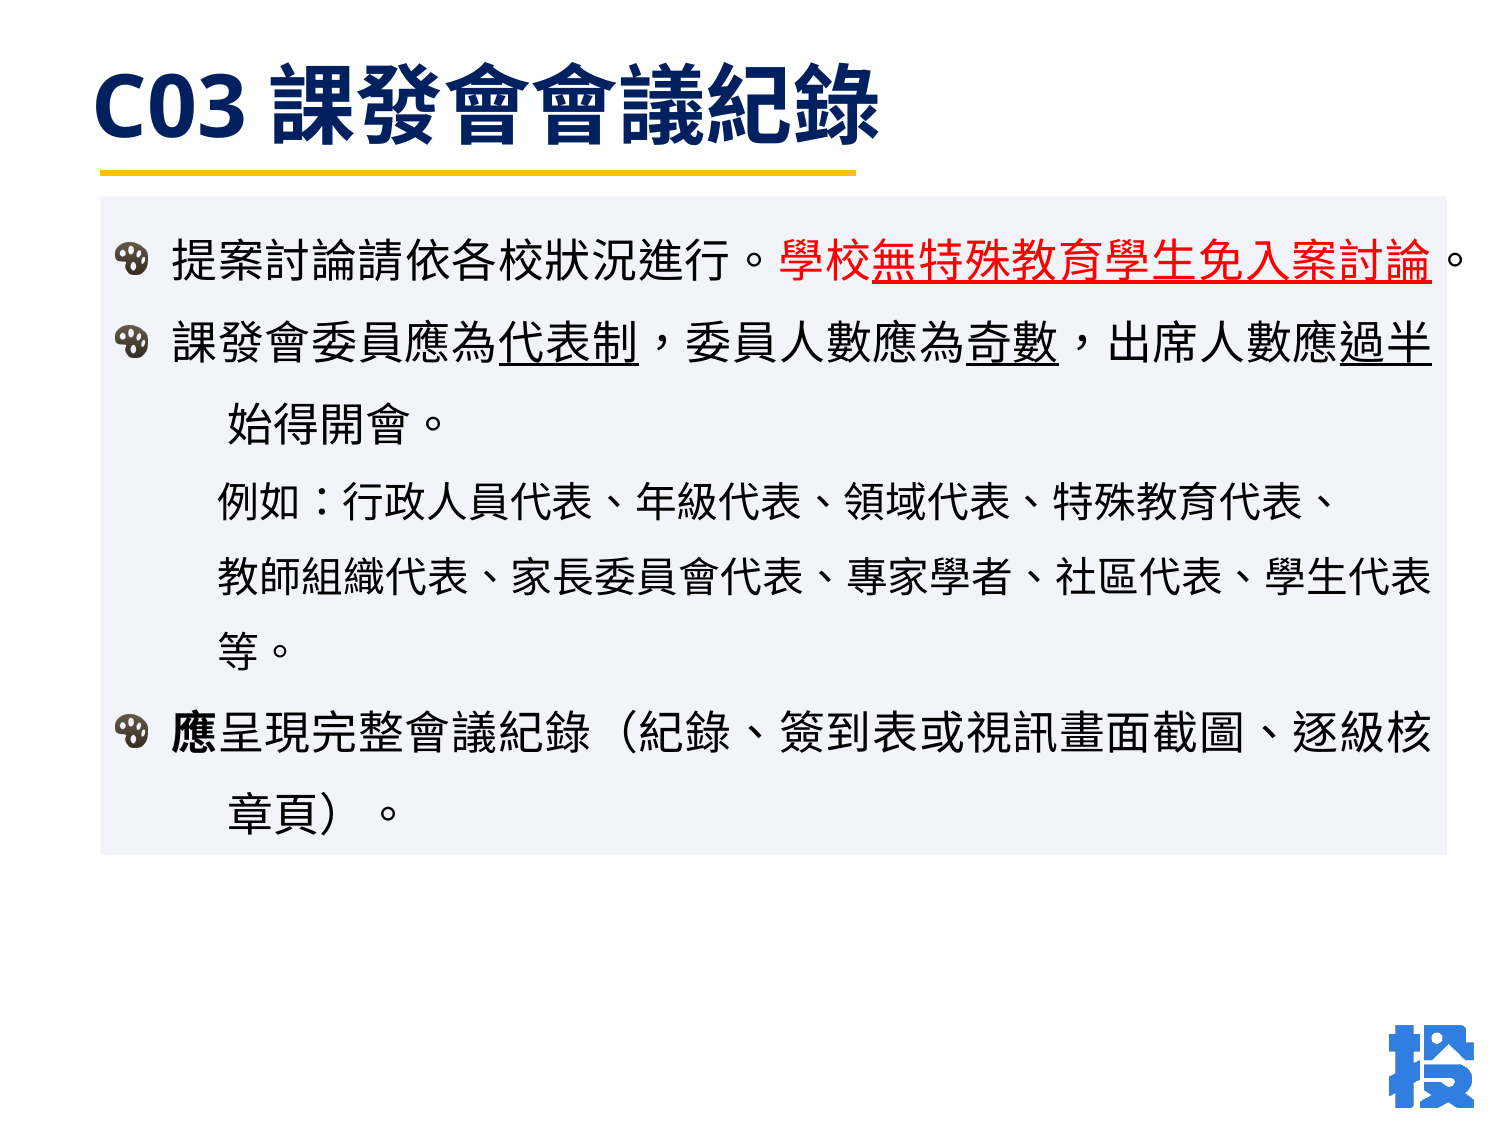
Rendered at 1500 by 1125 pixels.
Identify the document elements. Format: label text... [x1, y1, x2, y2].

text_box C03課發會會議紀錄 [76, 42, 890, 164]
picture [1362, 997, 1500, 1125]
text_box 提案討論請依各校狀況進行。學校無特殊教育學生免入案討論。 課發會委員應為代表制，委員人數應為奇數，出席人數應過半始得開會。 例如：行政人員代表、年級代表、領域代表、特殊教育代表、 教師組織代表、家長委員會代表、專家學者、社區代表、學生代表等。 應呈現完整會議紀錄（紀錄、簽到表或視訊畫面截圖、逐級核章頁）。 [100, 196, 1447, 856]
